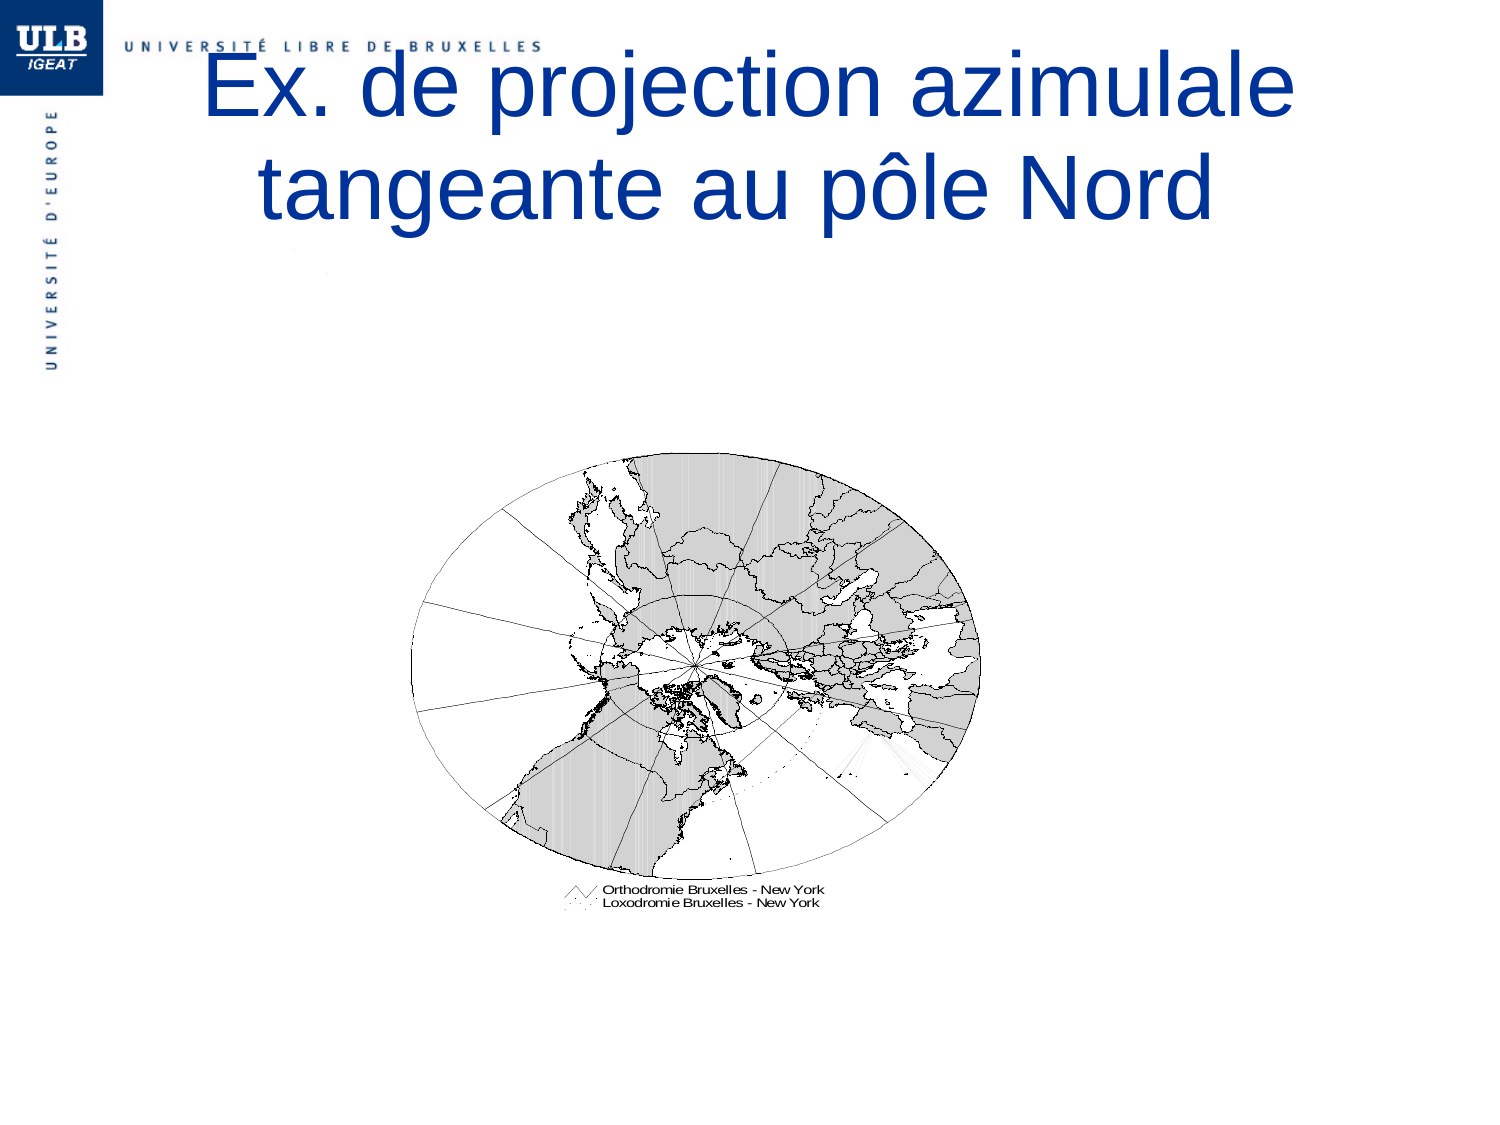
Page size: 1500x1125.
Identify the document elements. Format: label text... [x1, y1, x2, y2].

title Ex. de projection azimulale tangeante au pôle Nord [112, 27, 1388, 248]
picture [0, 0, 1500, 1125]
